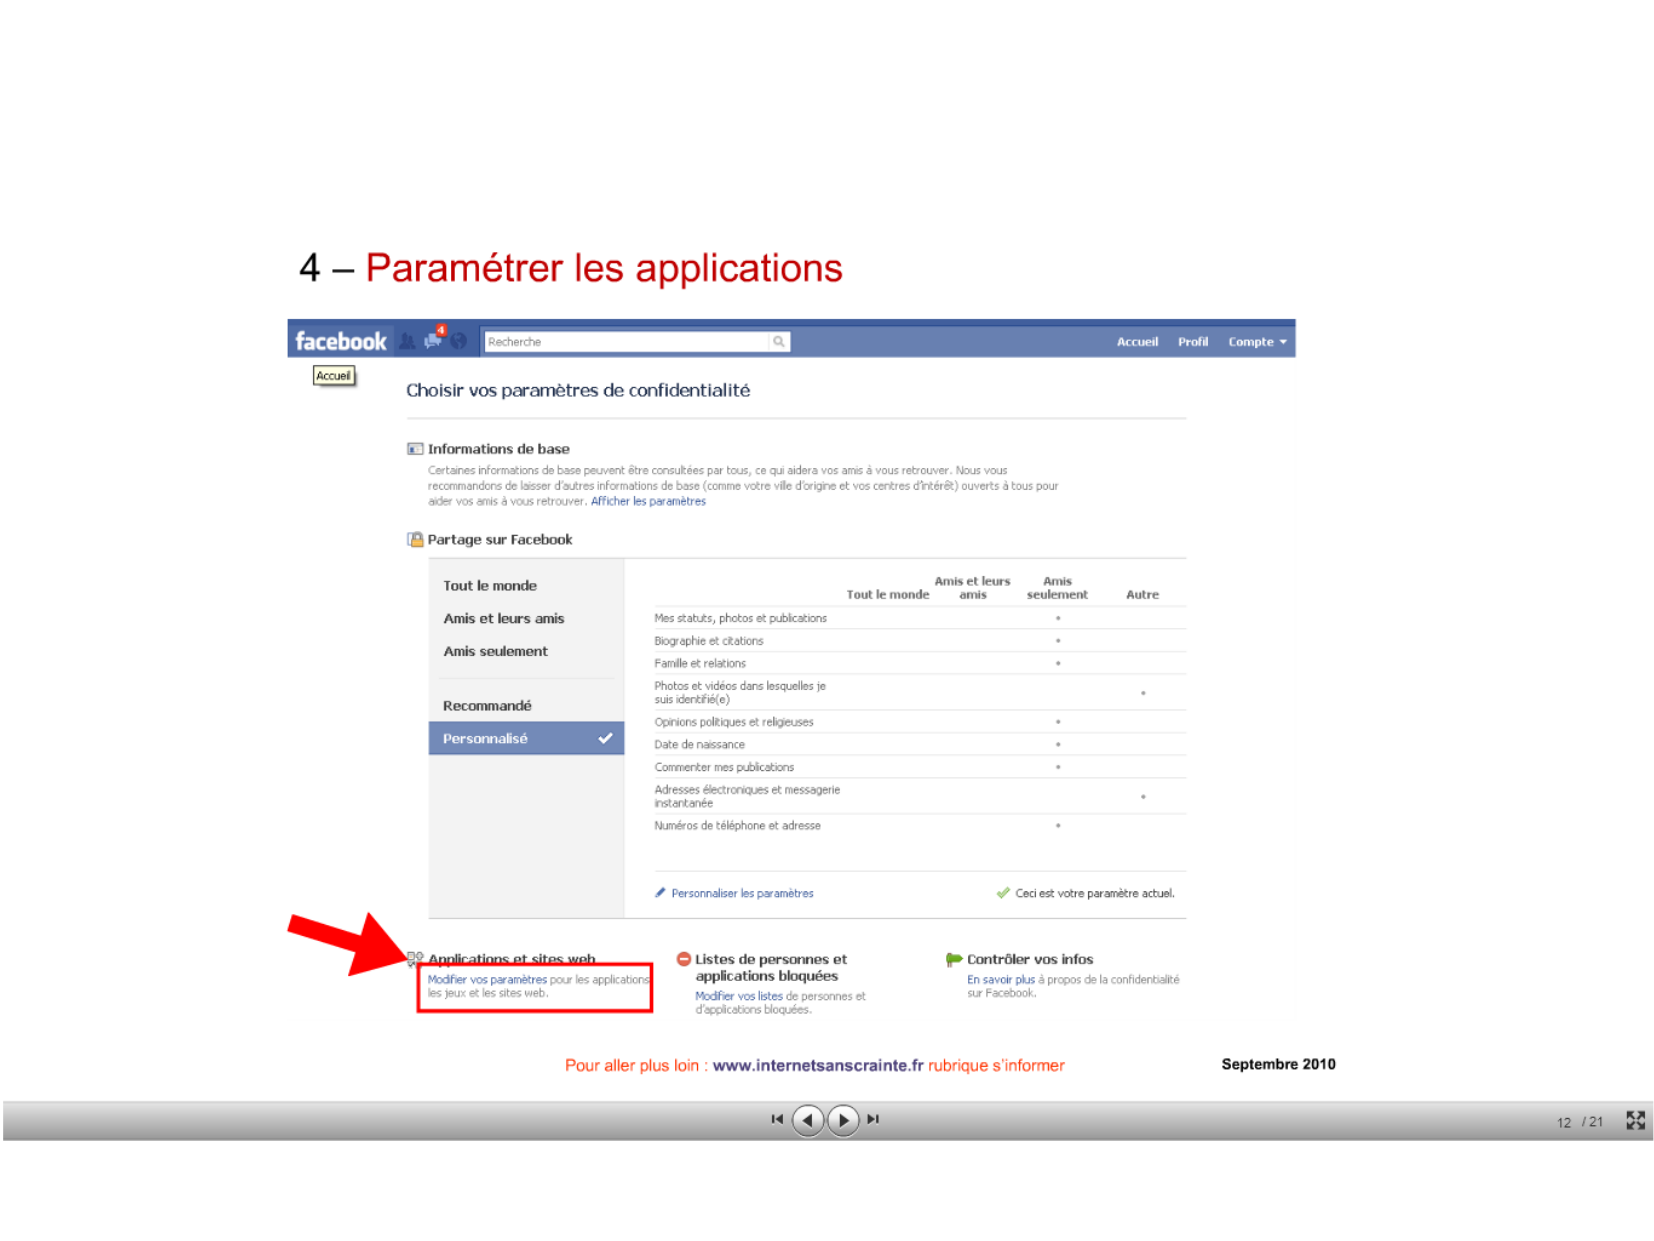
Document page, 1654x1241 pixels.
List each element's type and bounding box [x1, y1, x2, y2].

picture [2, 210, 1654, 1141]
